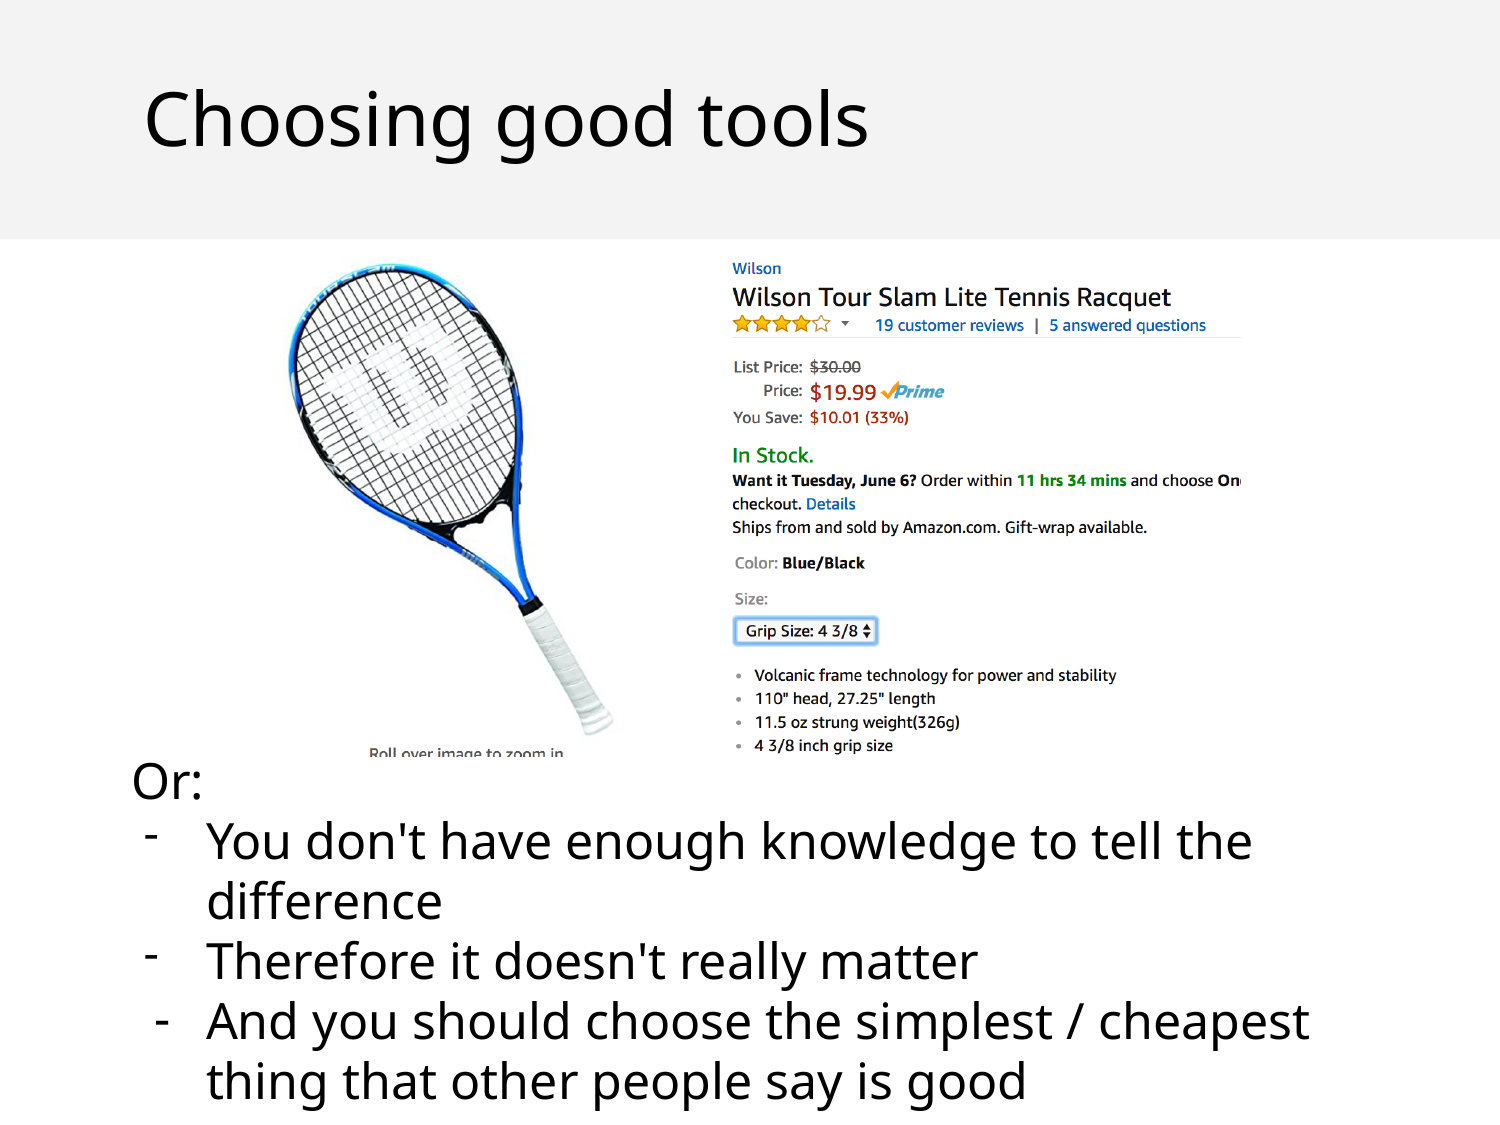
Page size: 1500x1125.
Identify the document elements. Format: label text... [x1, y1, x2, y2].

title Choosing good tools [128, 56, 1372, 183]
picture [259, 254, 1241, 757]
list Or: You don't have enough knowledge to tell the difference Therefore it doesn't really matter And you should choose the simplest / cheapest thing that other people say is good [116, 734, 1360, 1070]
